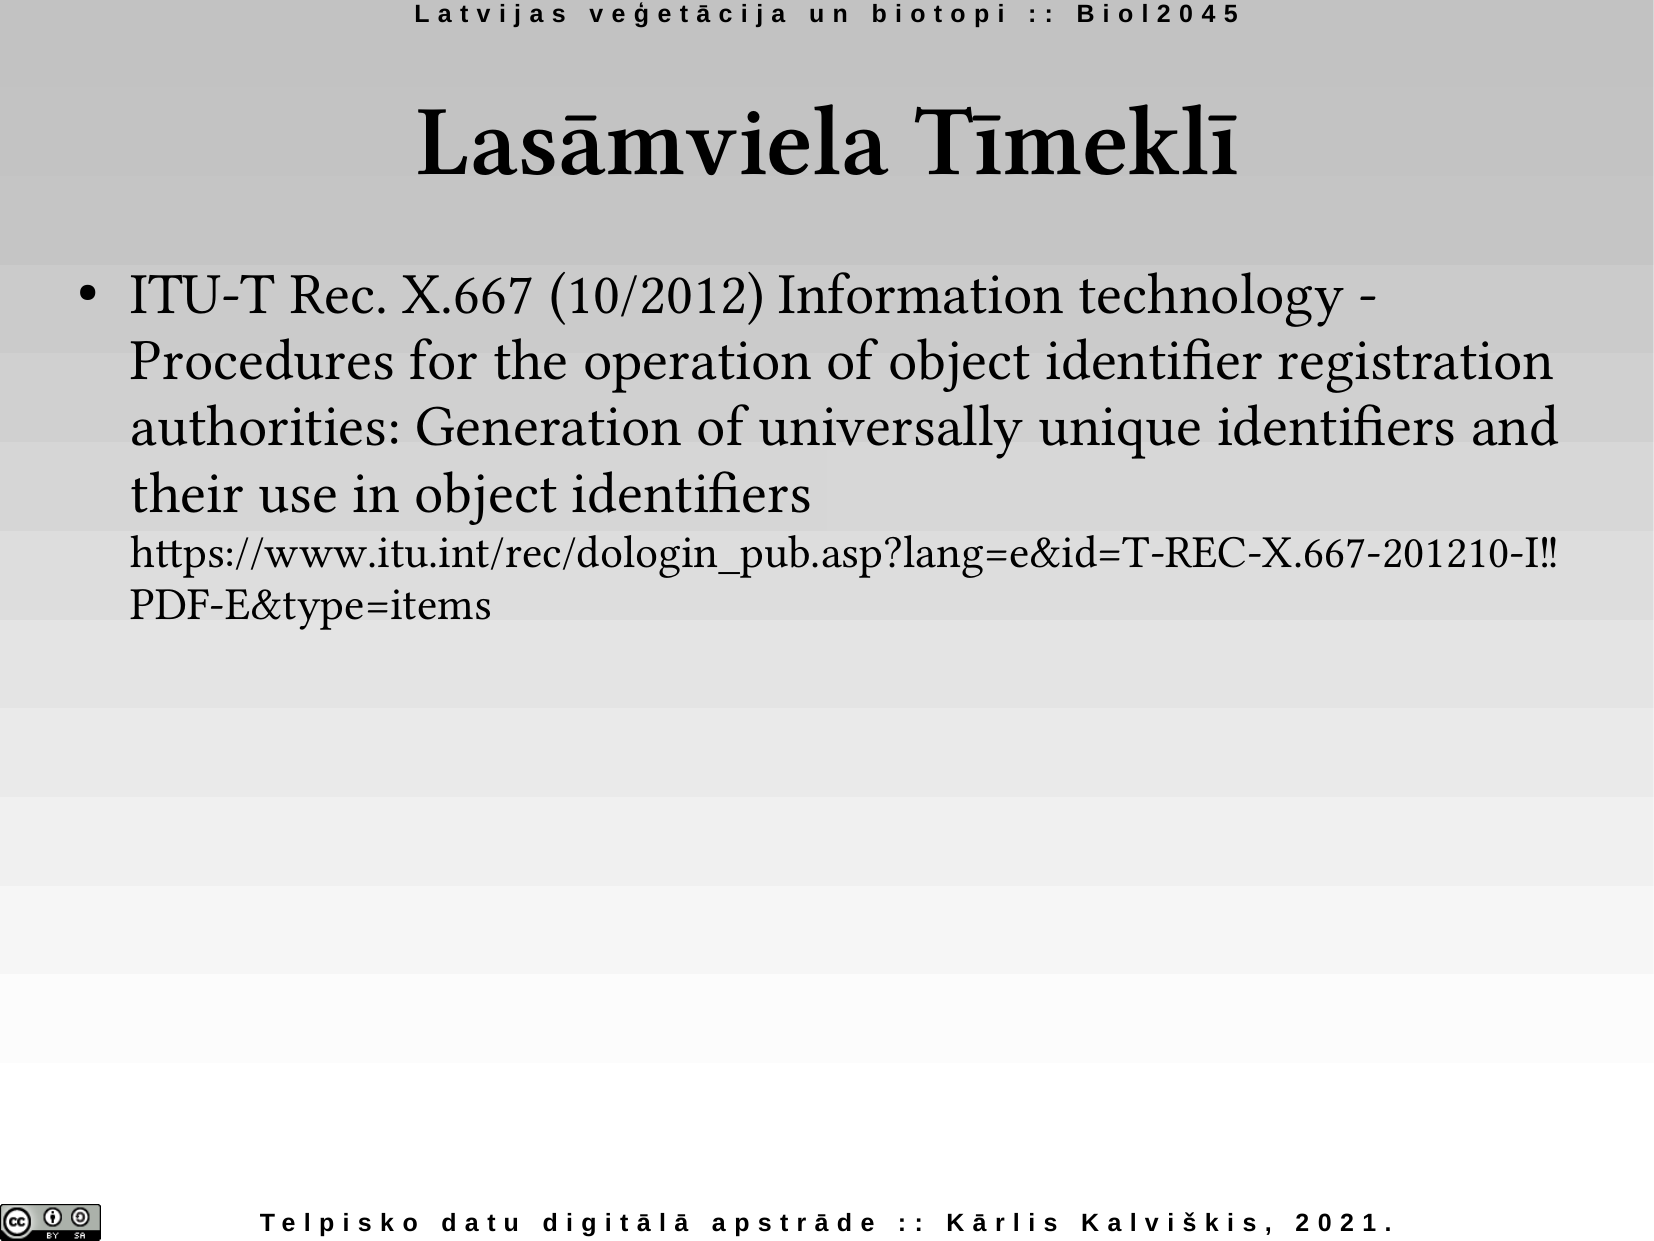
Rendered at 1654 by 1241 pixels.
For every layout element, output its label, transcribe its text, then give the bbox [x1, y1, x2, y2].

picture [0, 0, 1654, 1241]
list ITU-T Rec. X.667 (10/2012) Information technology - Procedures for the operation of object identifier registration authorities: Generation of universally unique identifiers and their use in object identifiers https://www.itu.int/rec/dologin_pub.asp?lang=e&id=T-REC-X.667-201210-I!!PDF-E&type=items [59, 261, 1596, 981]
title Lasāmviela Tīmeklī [59, 37, 1596, 246]
